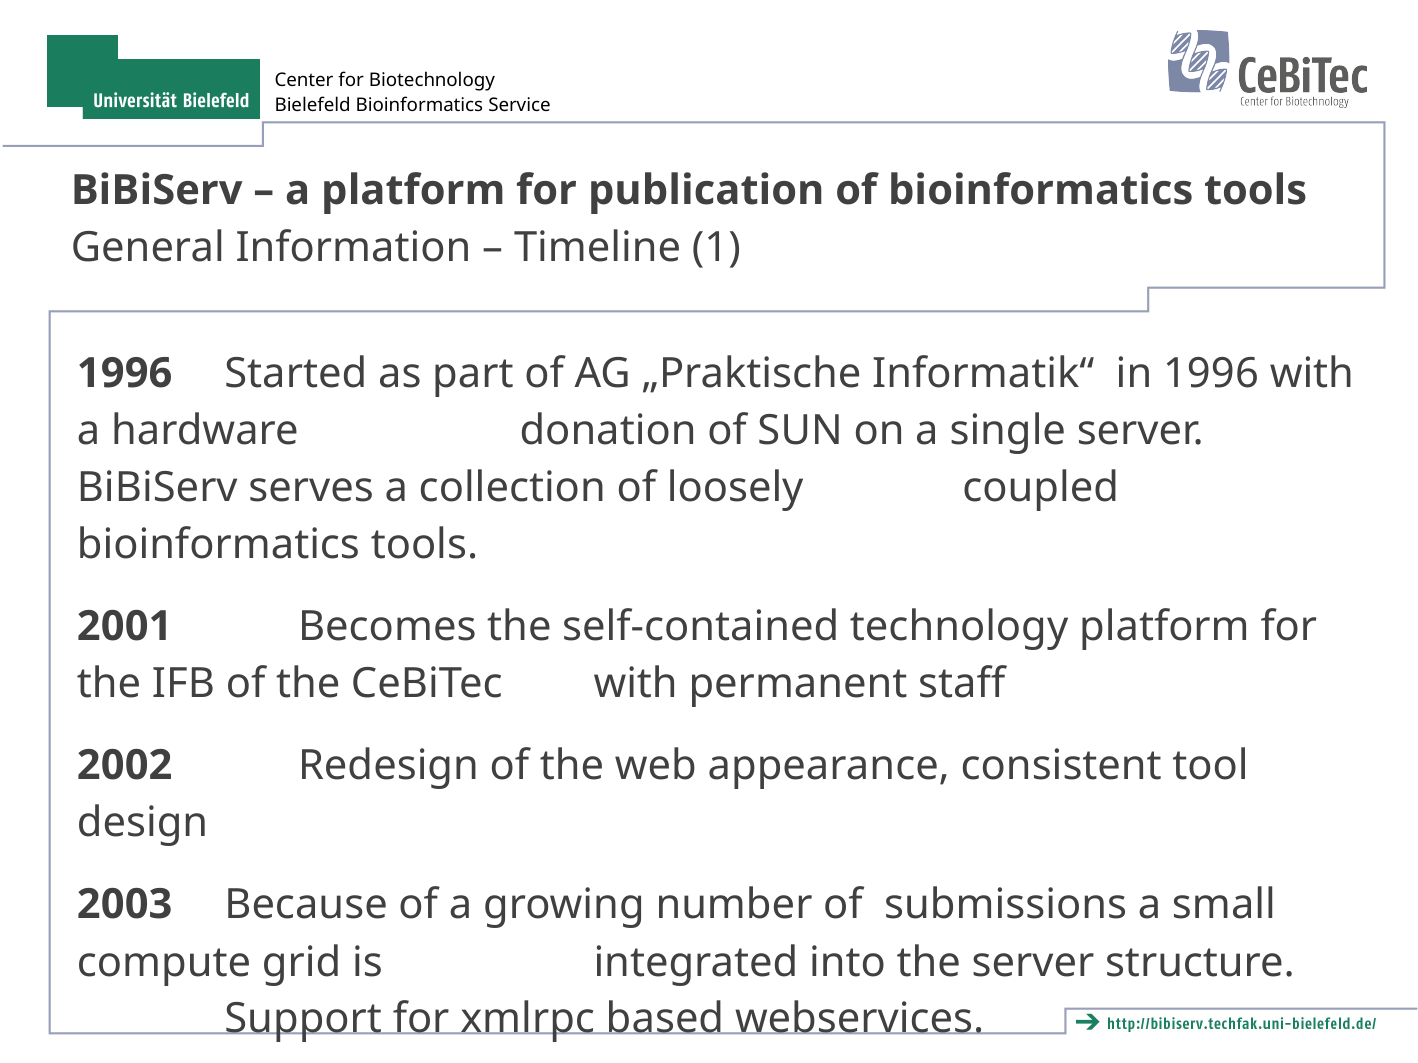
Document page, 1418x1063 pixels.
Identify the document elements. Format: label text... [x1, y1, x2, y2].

title BiBiServ – a platform for publication of bioinformatics tools General Information – Timeline (1) [70, 166, 1359, 268]
picture [2, 3, 1418, 1063]
list 1996 Started as part of AG „Praktische Informatik“ in 1996 with a hardware donation of SUN on a single server. BiBiServ serves a collection of loosely coupled bioinformatics tools. 2001 Becomes the self-contained technology platform for the IFB of the CeBiTec with permanent staff 2002 Redesign of the web appearance, consistent tool design 2003 Because of a growing number of submissions a small compute grid is integrated into the server structure. Support for xmlrpc based webservices. 2004 Member of HOBIT. Support for SOAP based webservices. [76, 342, 1375, 944]
